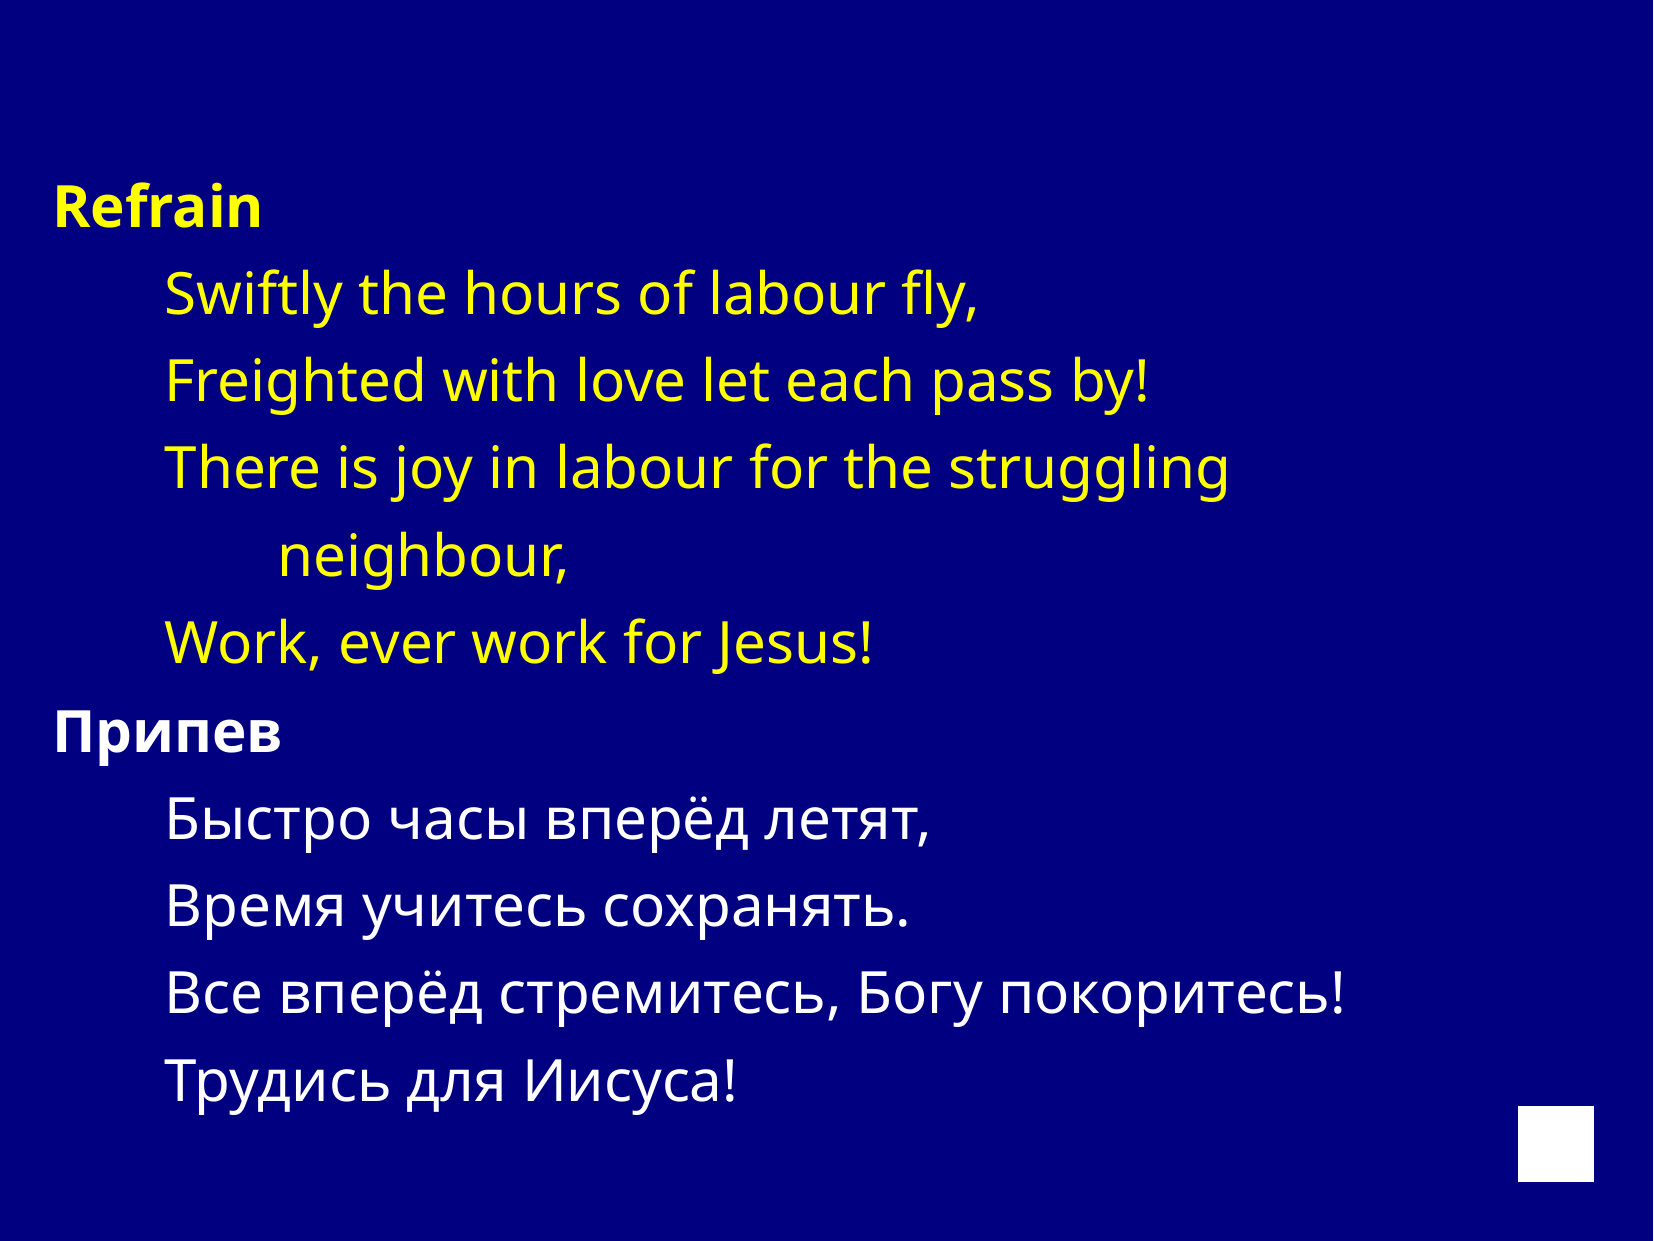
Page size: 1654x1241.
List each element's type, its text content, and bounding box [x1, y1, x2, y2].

text_box Refrain Swiftly the hours of labour fly, Freighted with love let each pass by! There is joy in labour for the struggling neighbour, Work, ever work for Jesus! [37, 150, 1576, 638]
text_box Припев Быстро часы вперёд летят, Время учитесь сохранять. Все вперёд стремитесь, Богу покоритесь! Трудись для Иисуса! [37, 675, 1653, 1163]
text_box [1518, 1163, 1594, 1182]
